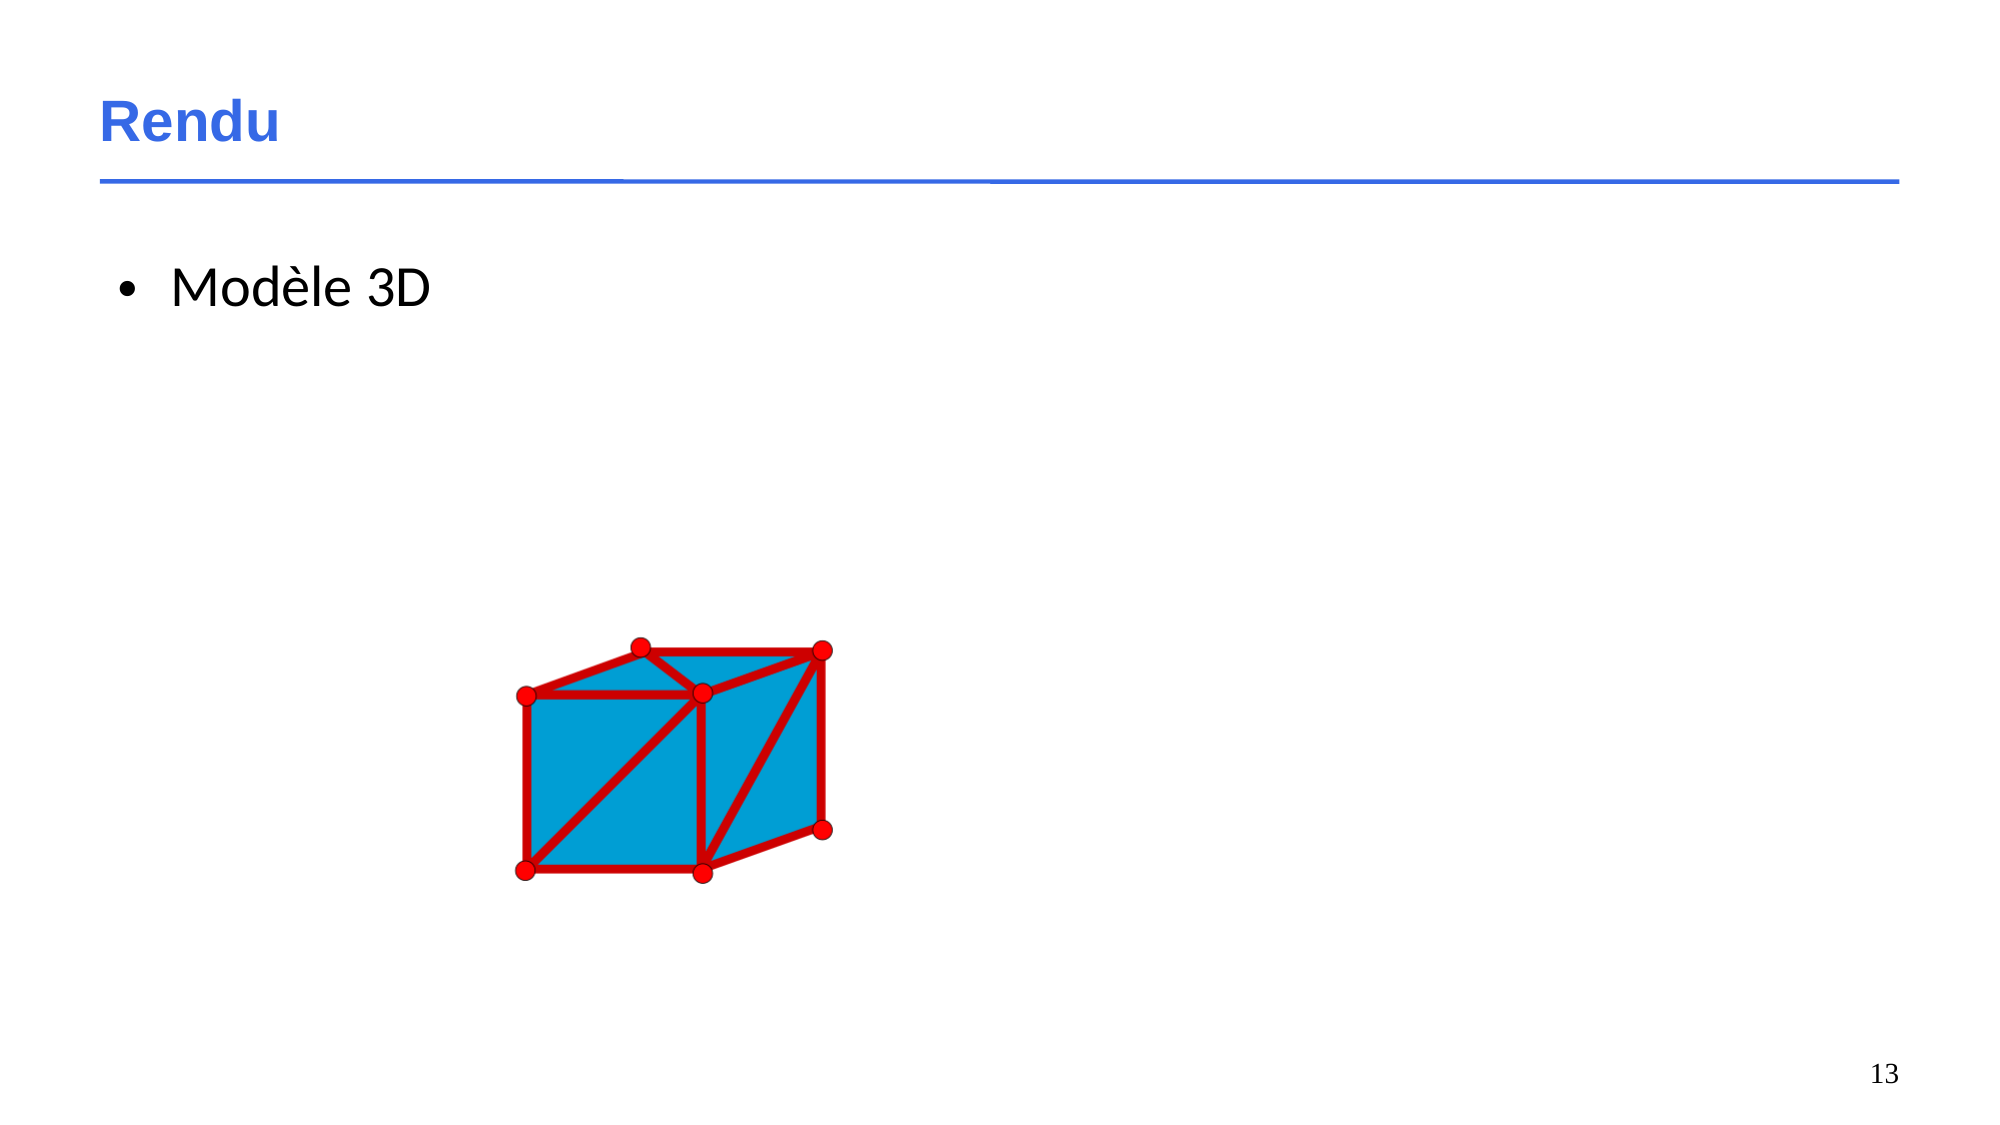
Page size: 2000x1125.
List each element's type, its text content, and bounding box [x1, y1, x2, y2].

list Modèle 3D [99, 263, 1900, 976]
picture [150, 394, 1021, 938]
title Rendu [99, 27, 1900, 215]
